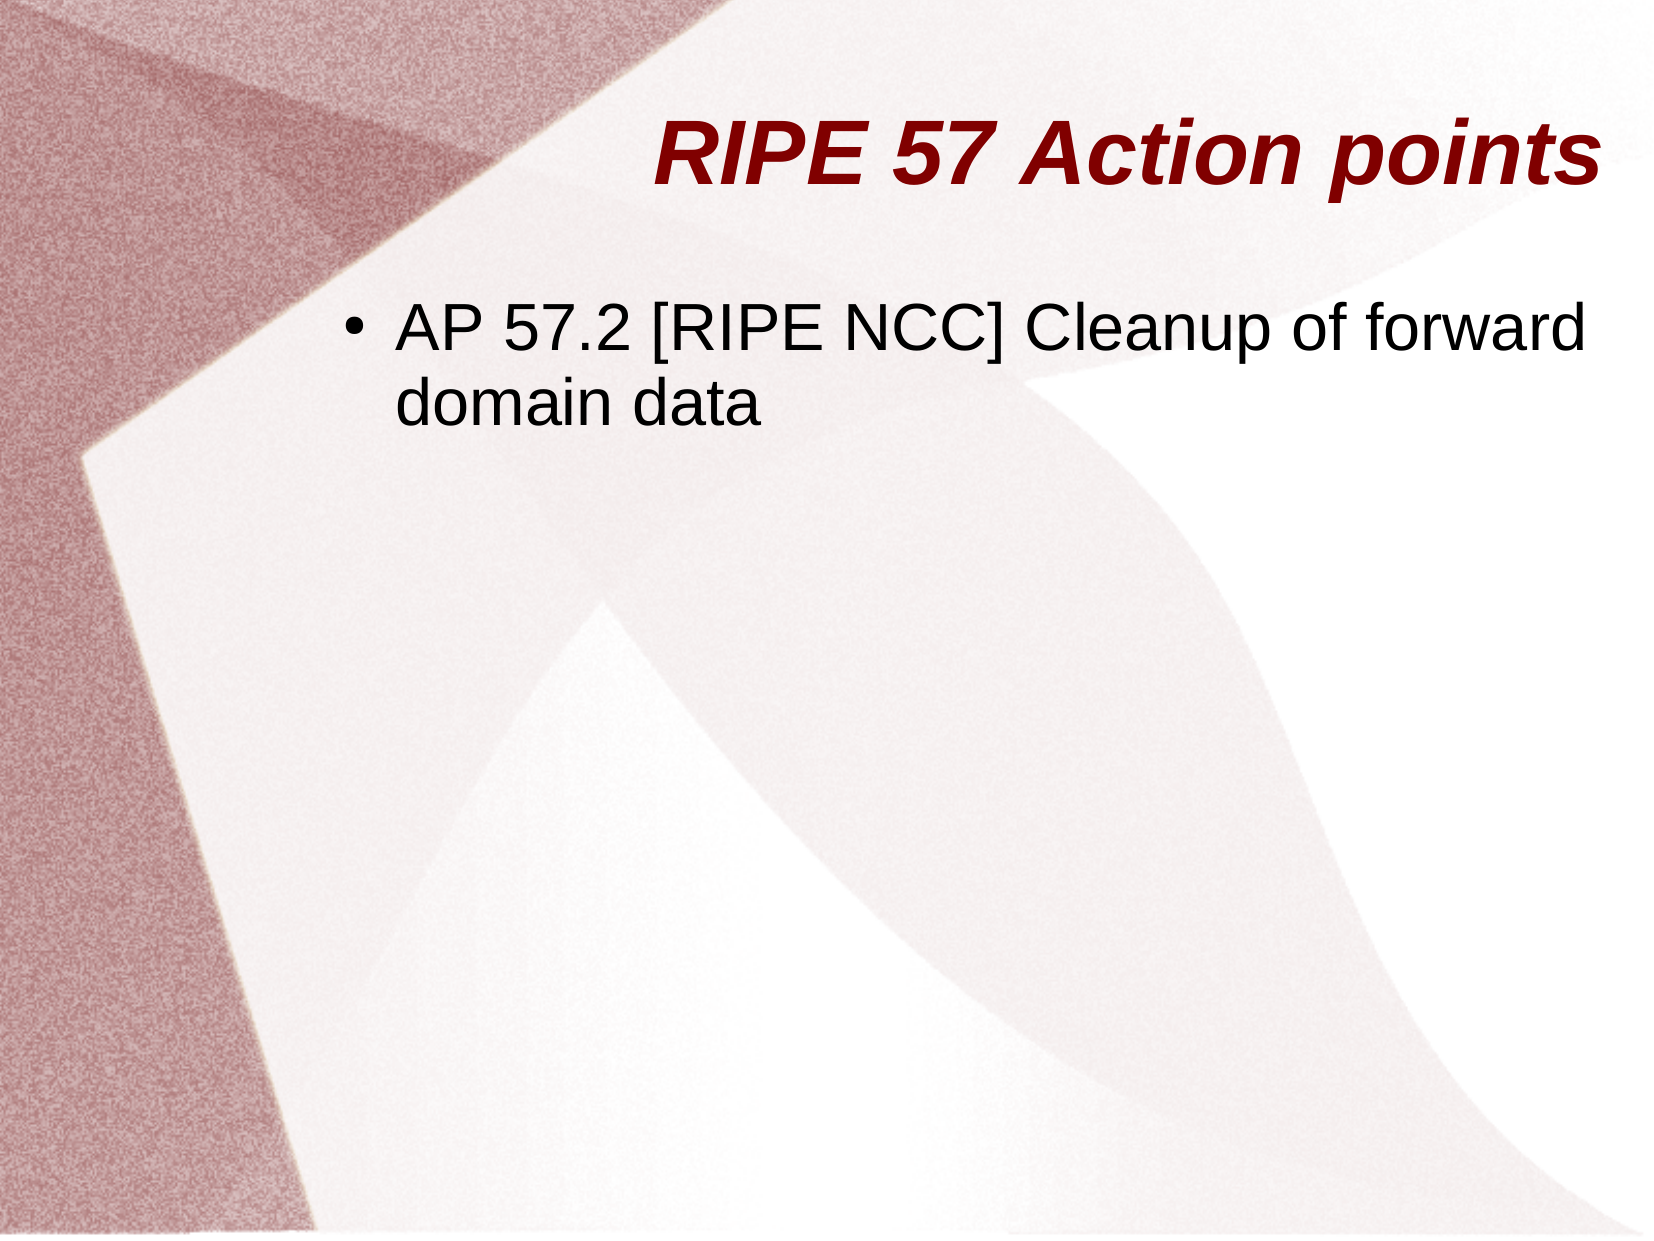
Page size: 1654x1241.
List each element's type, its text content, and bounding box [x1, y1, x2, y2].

list AP 57.2 [RIPE NCC] Cleanup of forward domain data [324, 290, 1601, 901]
title RIPE 57 Action points [596, 56, 1607, 250]
picture [0, 0, 1654, 1241]
